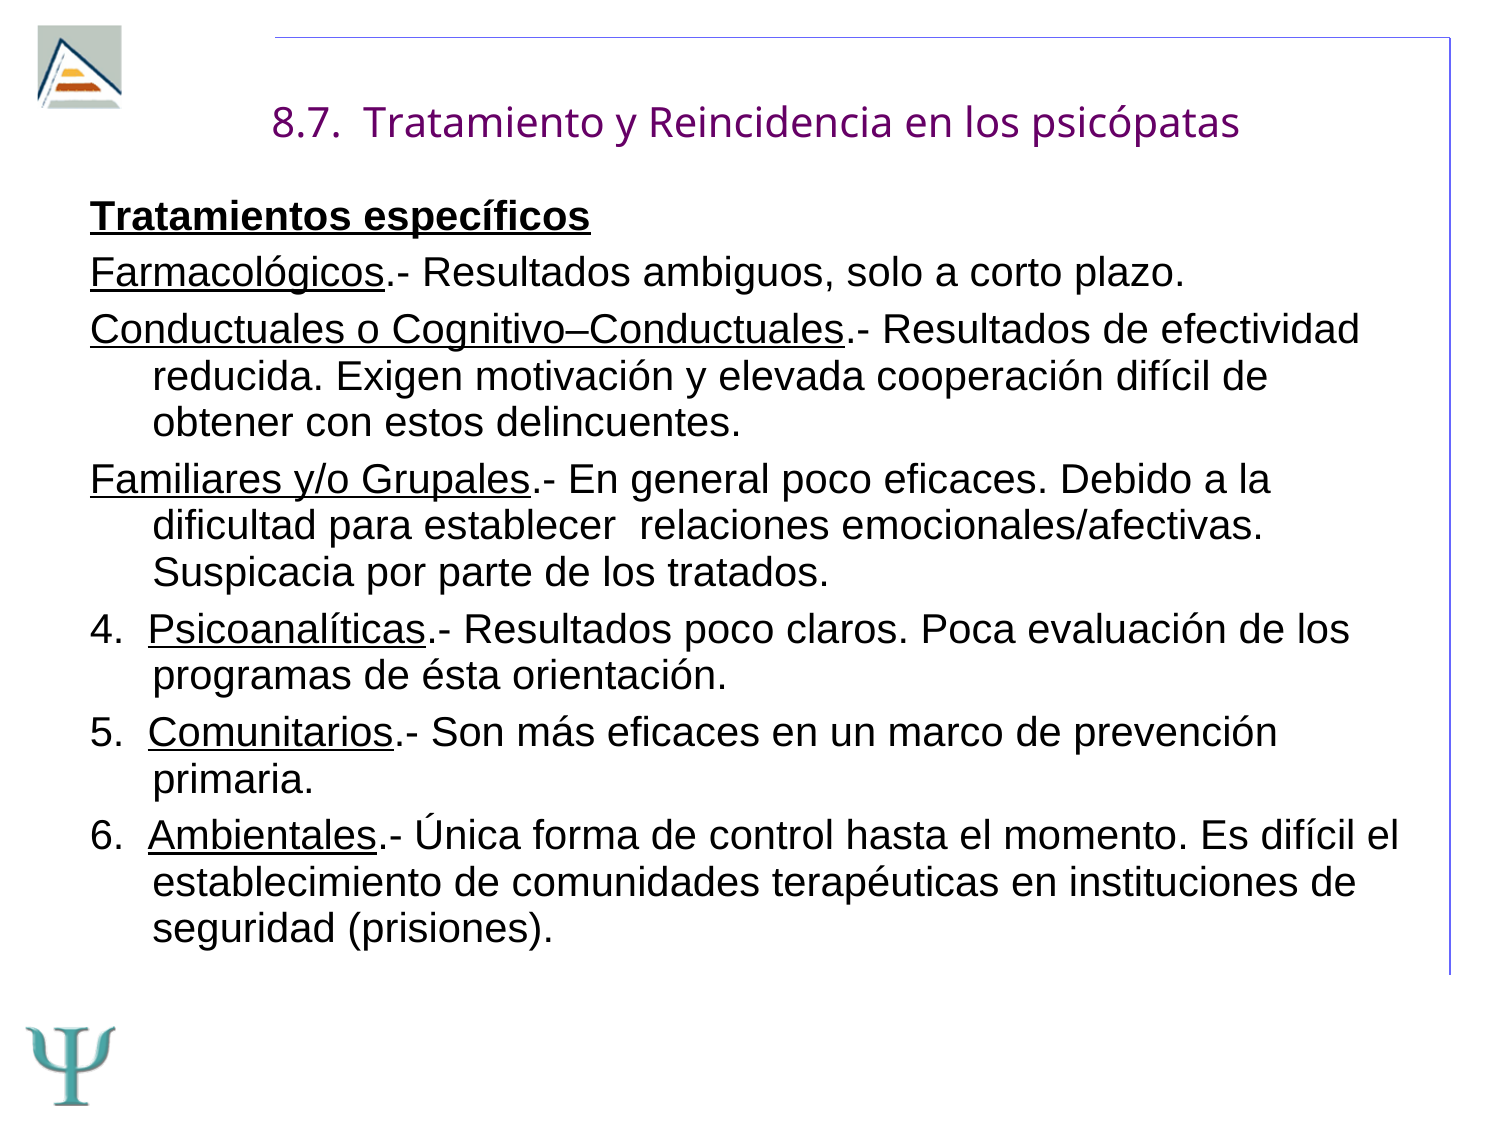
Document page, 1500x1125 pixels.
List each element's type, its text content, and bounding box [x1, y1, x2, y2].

picture [24, 1024, 75, 1106]
picture [37, 24, 122, 109]
list Tratamientos específicos Farmacológicos.- Resultados ambiguos, solo a corto plazo. Conductuales o Cognitivo–Conductuales.- Resultados de efectividad reducida. Exigen motivación y elevada cooperación difícil de obtener con estos delincuentes. Familiares y/o Grupales.- En general poco eficaces. Debido a la dificultad para establecer relaciones emocionales/afectivas. Suspicacia por parte de los tratados. 4. Psicoanalíticas.- Resultados poco claros. Poca evaluación de los programas de ésta orientación. 5. Comunitarios.- Son más eficaces en un marco de prevención primaria. 6. Ambientales.- Única forma de control hasta el momento. Es difícil el establecimiento de comunidades terapéuticas en instituciones de seguridad (prisiones). [75, 184, 1426, 1125]
title 8.7. Tratamiento y Reincidencia en los psicópatas [112, 74, 1401, 168]
